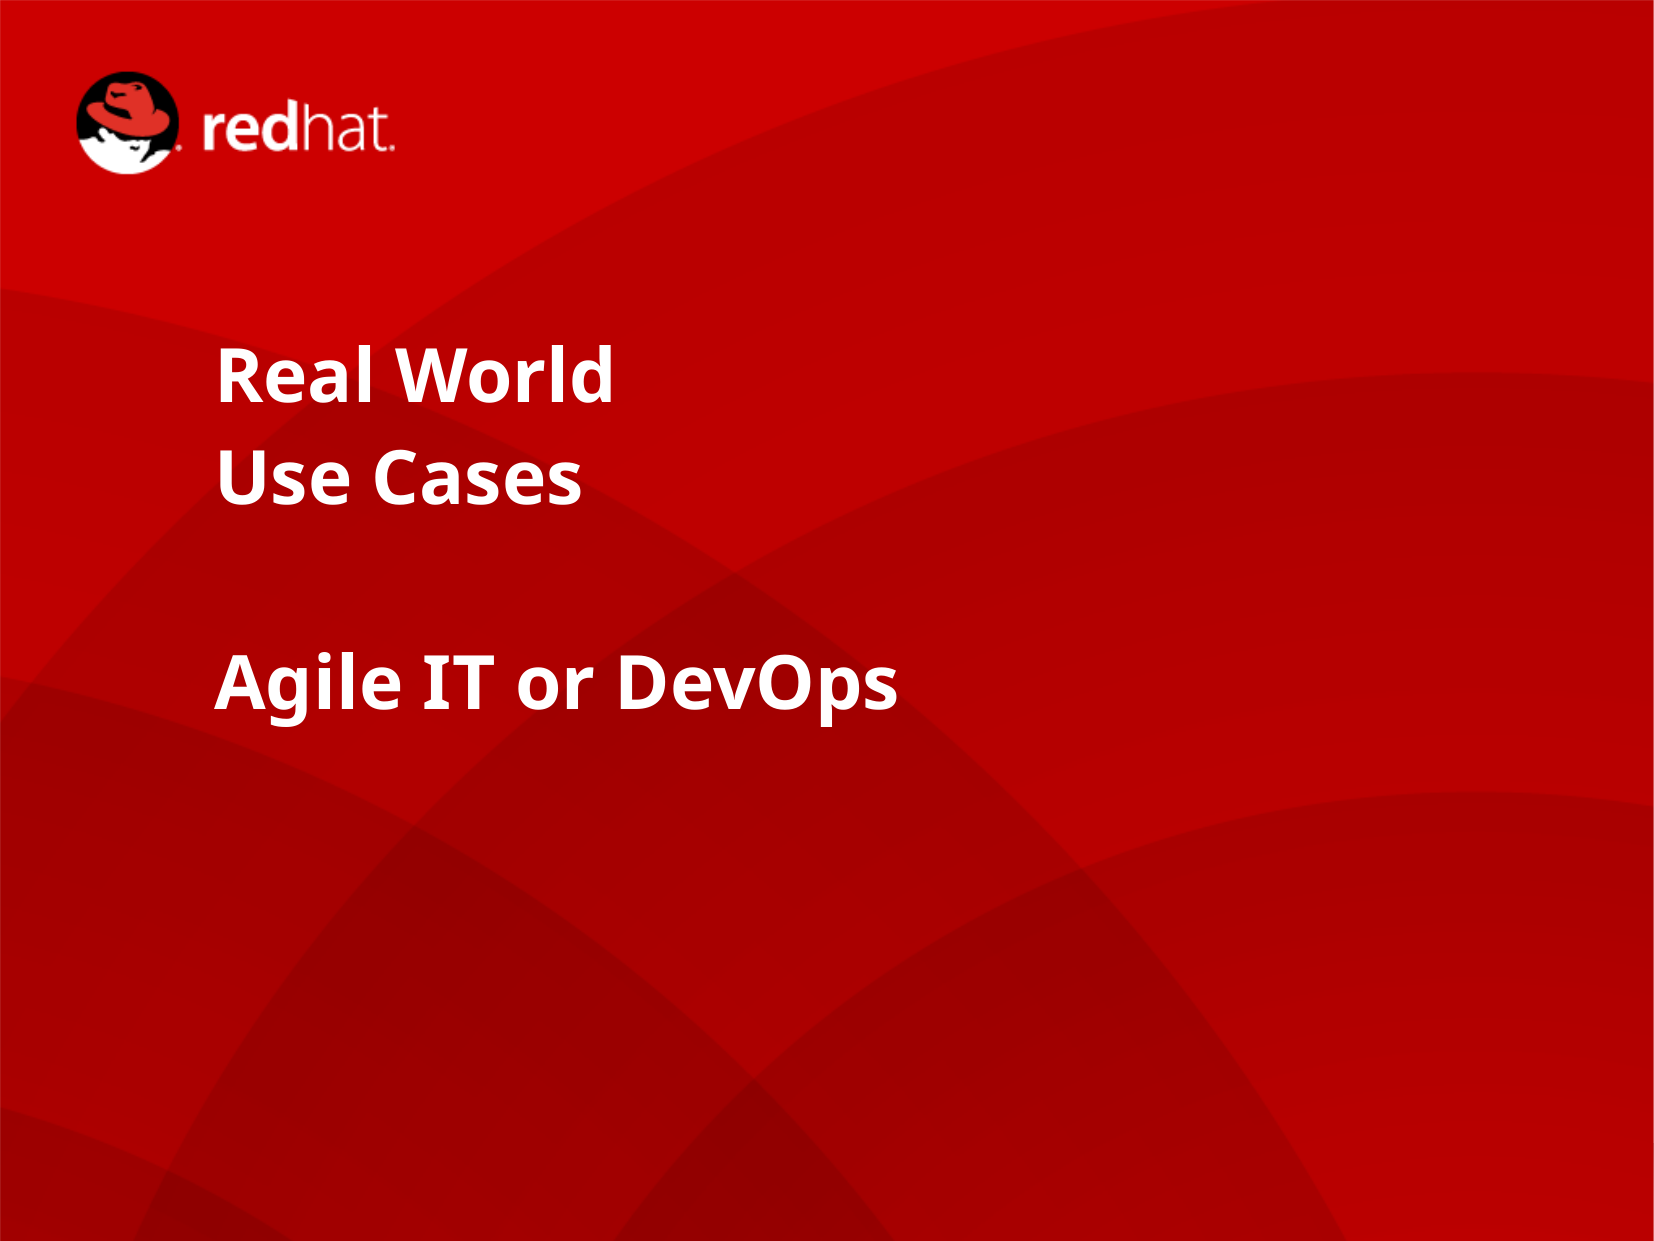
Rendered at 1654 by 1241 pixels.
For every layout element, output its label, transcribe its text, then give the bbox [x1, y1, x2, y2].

picture [0, 0, 1654, 1241]
text_box Real World Use Cases Agile IT or DevOps [199, 314, 1613, 679]
